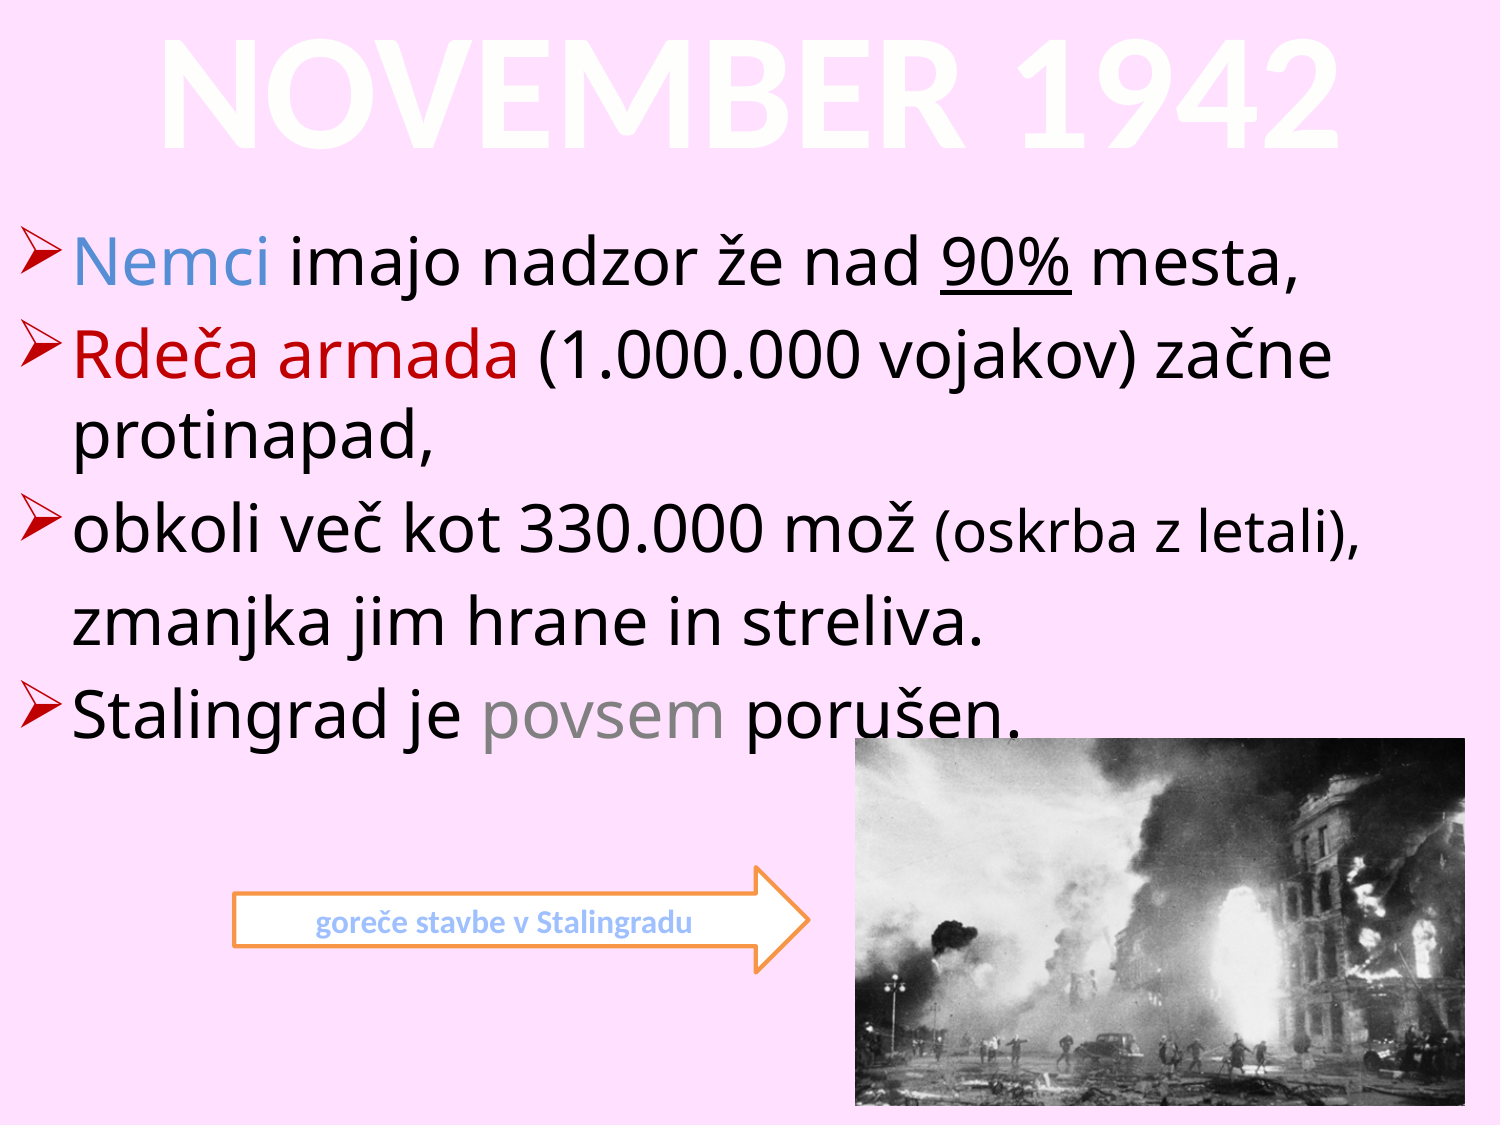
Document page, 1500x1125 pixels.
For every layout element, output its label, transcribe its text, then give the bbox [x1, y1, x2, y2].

text_box goreče stavbe v Stalingradu [234, 867, 809, 973]
picture [855, 738, 1465, 1106]
title NOVEMBER 1942 [0, 0, 1500, 223]
list Nemci imajo nadzor že nad 90% mesta, Rdeča armada (1.000.000 vojakov) začne protinapad, obkoli več kot 330.000 mož (oskrba z letali), zmanjka jim hrane in streliva. Stalingrad je povsem porušen. [0, 210, 1425, 1005]
